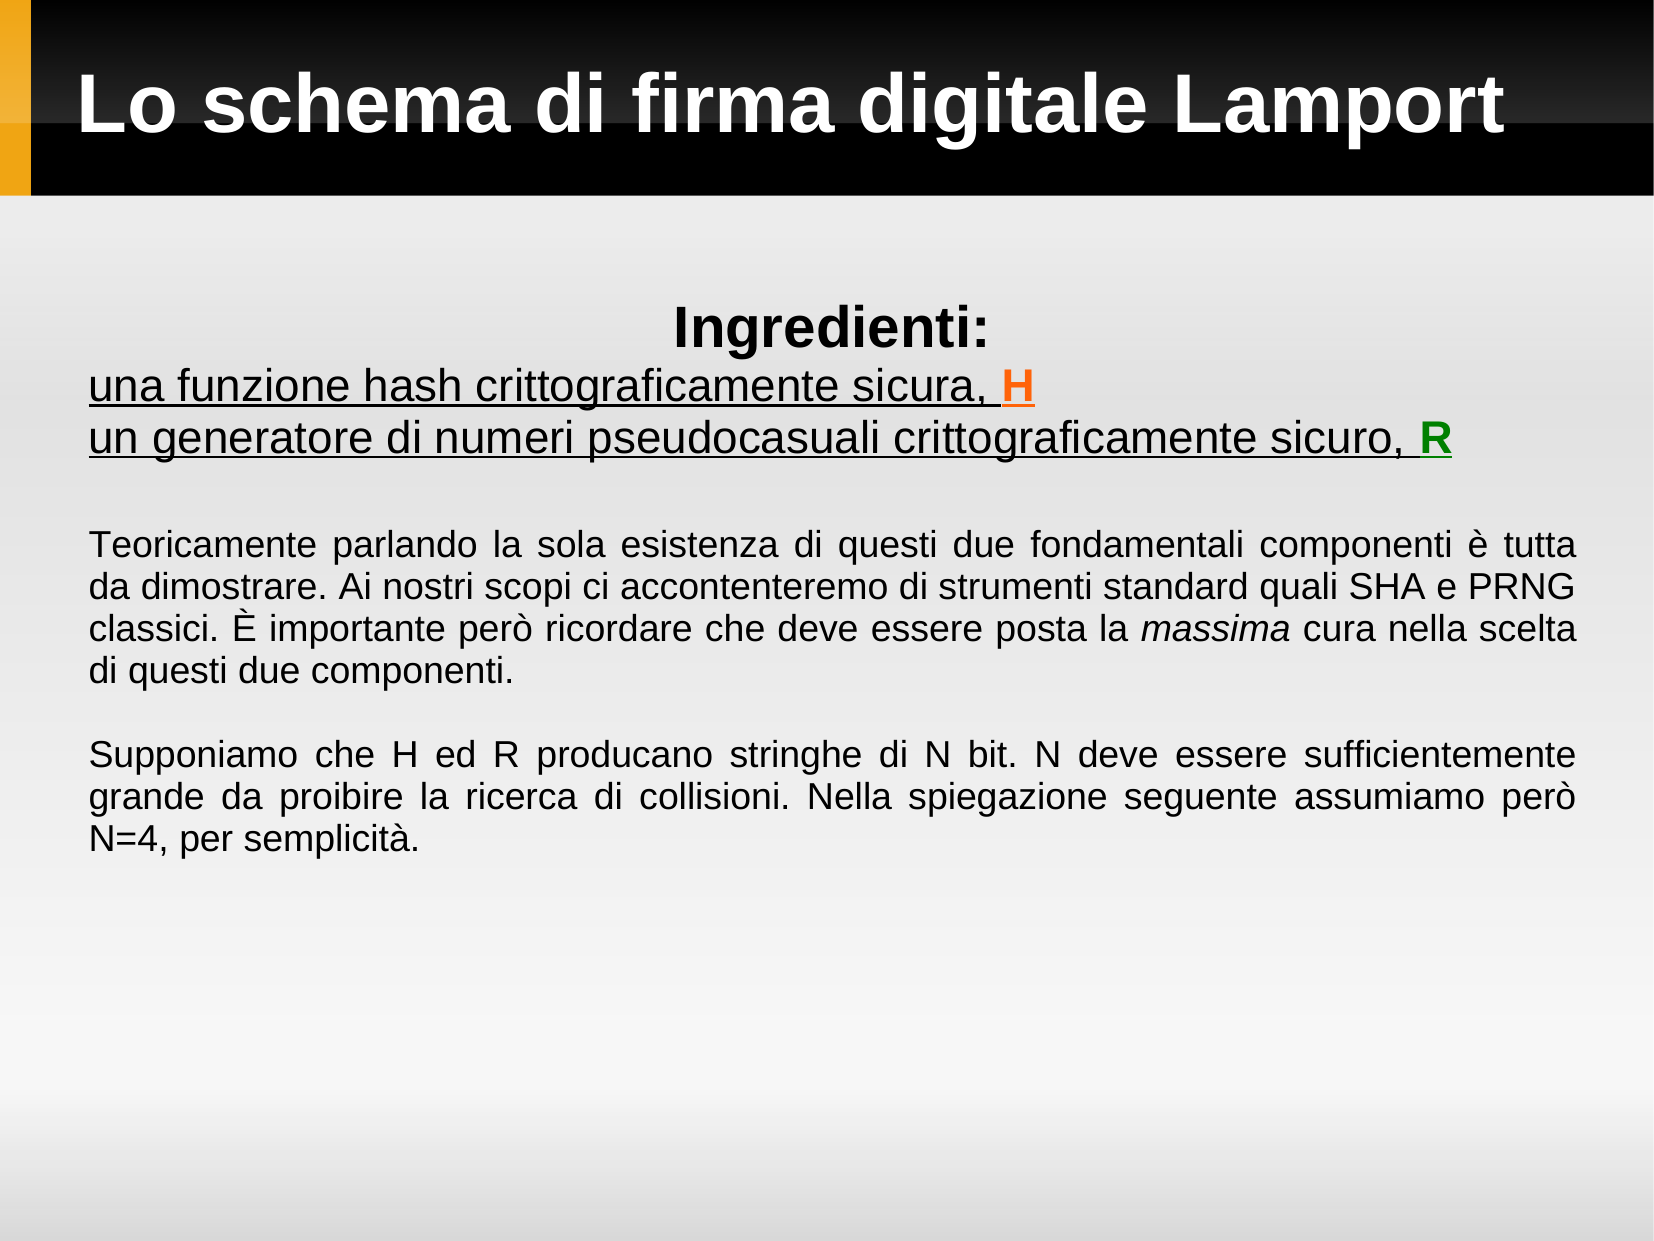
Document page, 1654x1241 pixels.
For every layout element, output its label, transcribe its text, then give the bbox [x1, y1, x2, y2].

picture [0, 0, 1654, 1241]
subtitle Ingredienti: una funzione hash crittograficamente sicura, H un generatore di numeri pseudocasuali crittograficamente sicuro, R Teoricamente parlando la sola esistenza di questi due fondamentali componenti è tutta da dimostrare. Ai nostri scopi ci accontenteremo di strumenti standard quali SHA e PRNG classici. È importante però ricordare che deve essere posta la massima cura nella scelta di questi due componenti. Supponiamo che H ed R producano stringhe di N bit. N deve essere sufficientemente grande da proibire la ricerca di collisioni. Nella spiegazione seguente assumiamo però N=4, per semplicità. [88, 295, 1577, 1123]
title Lo schema di firma digitale Lamport [76, 7, 1565, 200]
